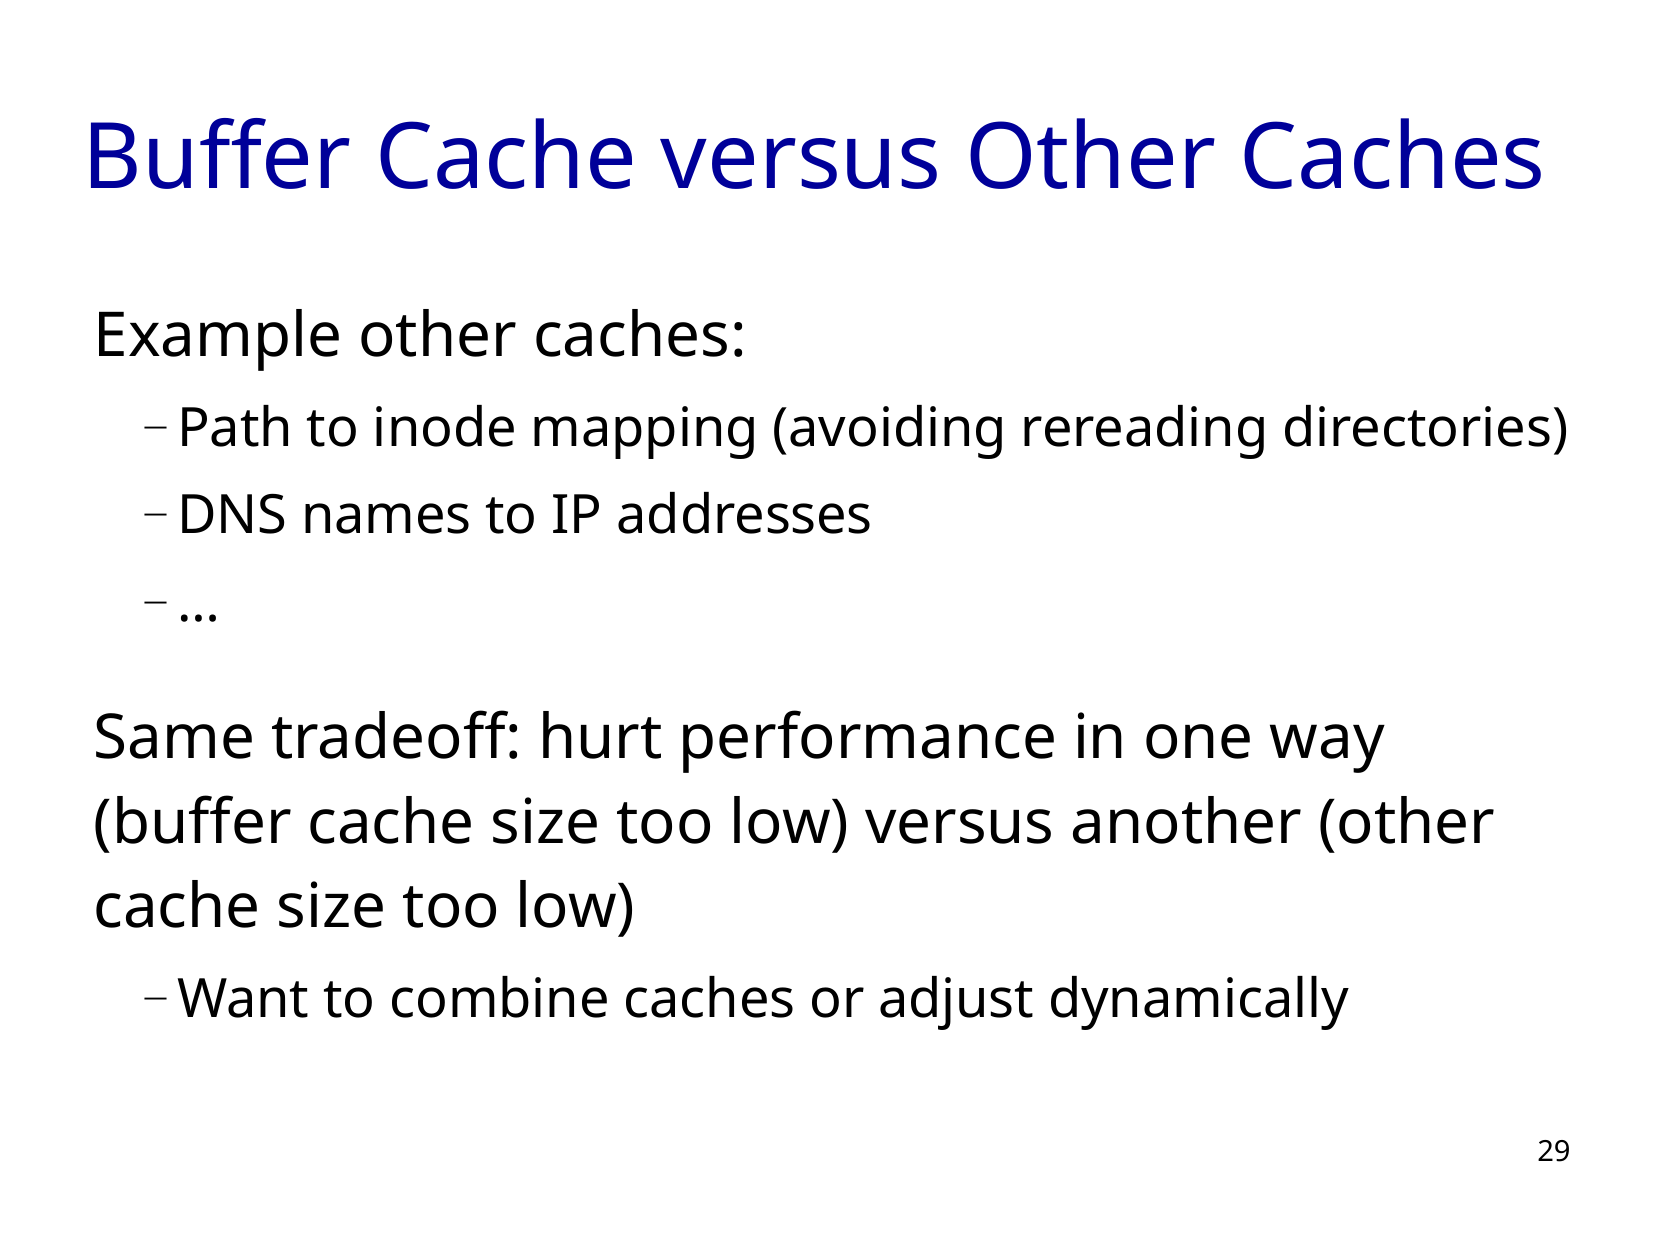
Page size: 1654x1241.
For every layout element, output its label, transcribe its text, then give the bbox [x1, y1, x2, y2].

list Example other caches: Path to inode mapping (avoiding rereading directories) DNS names to IP addresses … Same tradeoff: hurt performance in one way (buffer cache size too low) versus another (other cache size too low) Want to combine caches or adjust dynamically [60, 290, 1571, 1096]
title Buffer Cache versus Other Caches [82, 49, 1571, 257]
